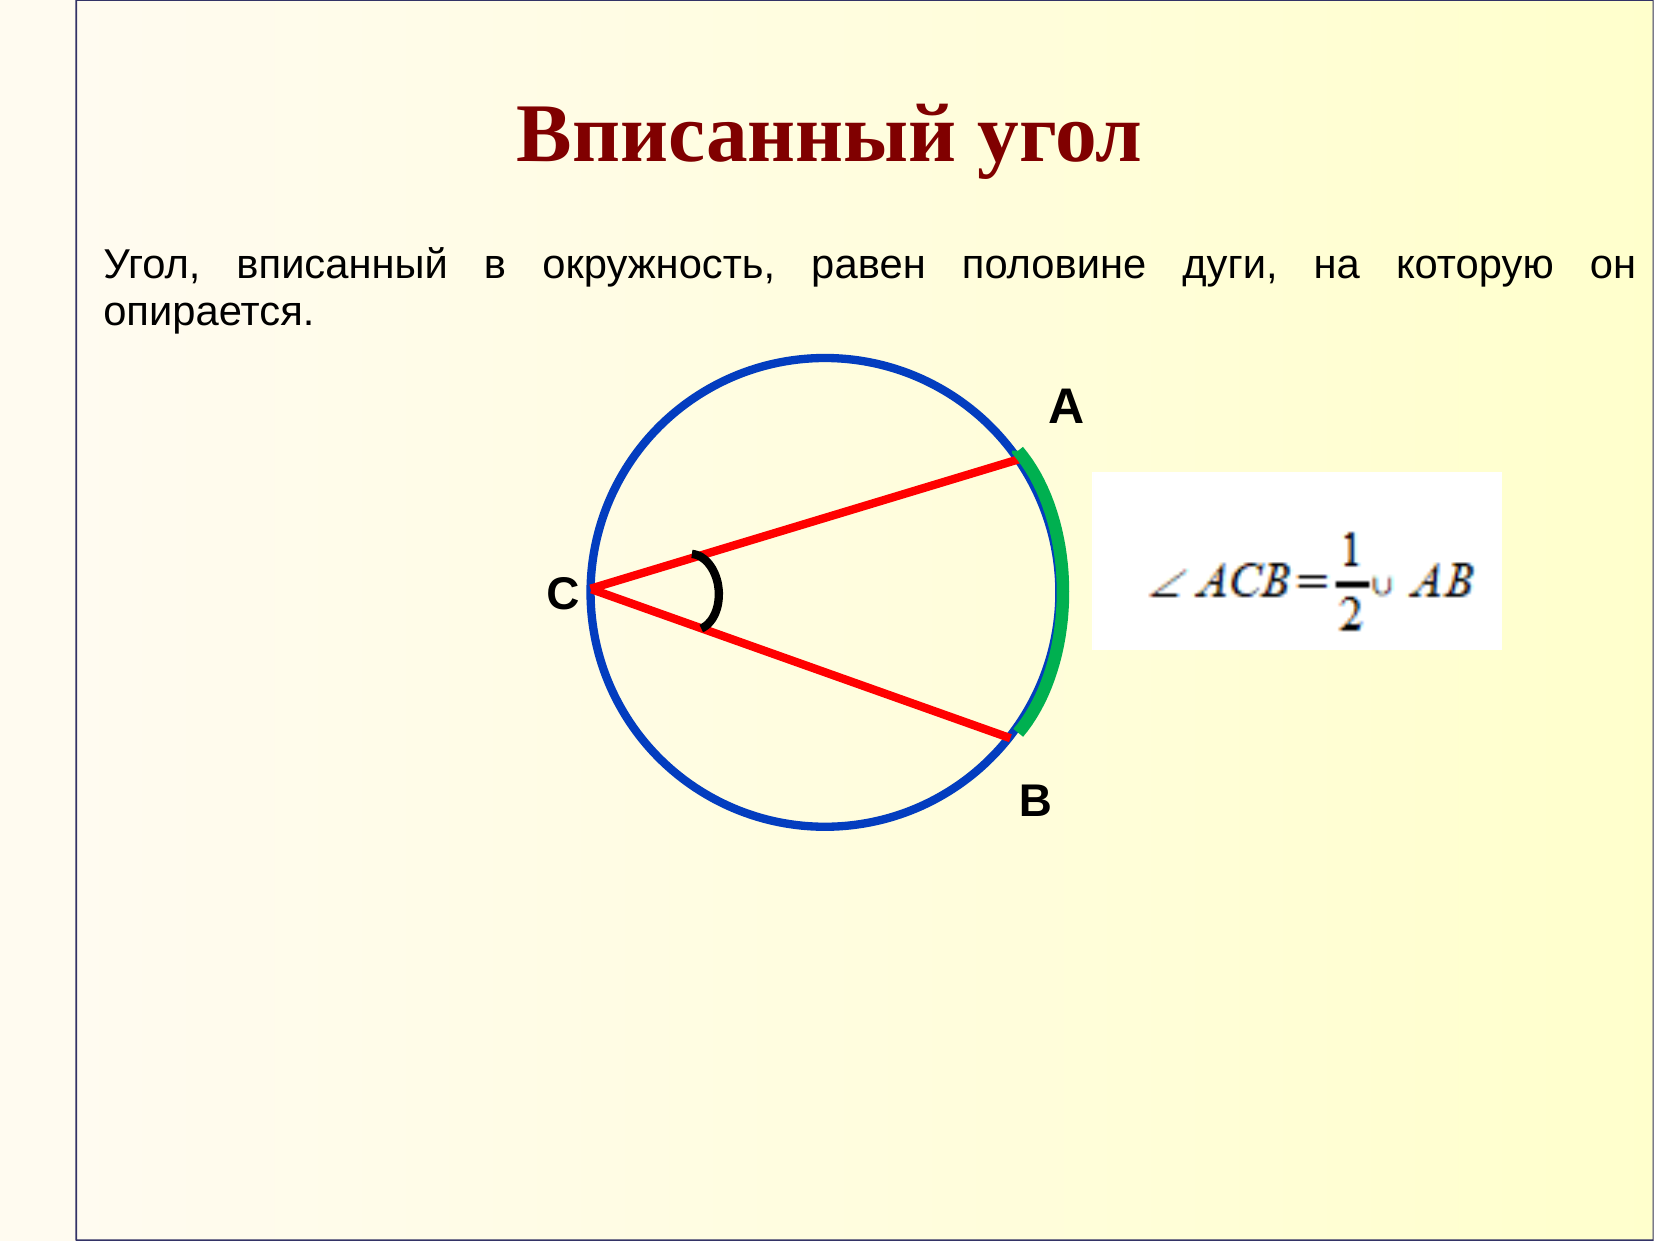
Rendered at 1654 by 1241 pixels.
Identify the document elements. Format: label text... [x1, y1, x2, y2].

text_box С [531, 561, 591, 631]
text_box Угол, вписанный в окружность, равен половине дуги, на которую он опирается. [88, 233, 1652, 296]
text_box В [1003, 767, 1067, 835]
text_box А [1033, 371, 1100, 443]
picture [0, 0, 75, 1241]
picture [1092, 472, 1502, 650]
title Вписанный угол [124, 30, 1536, 233]
